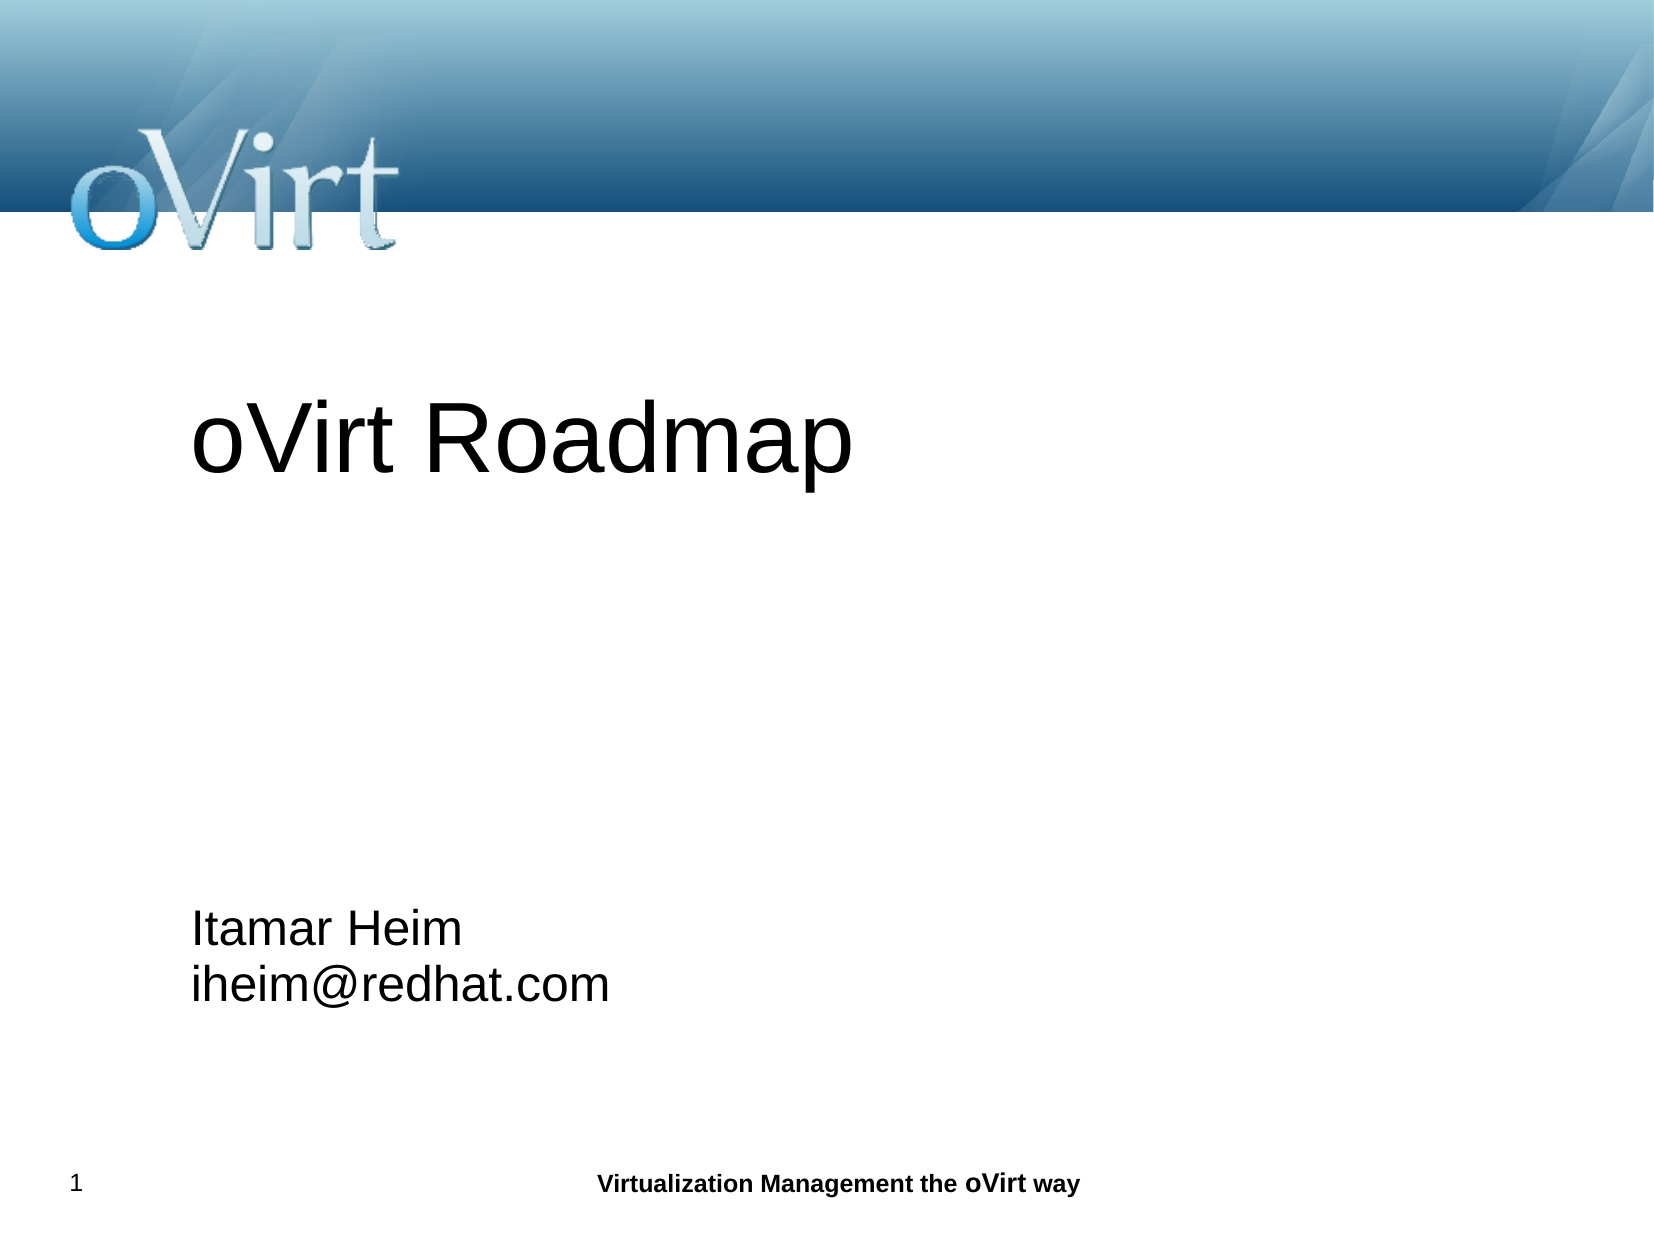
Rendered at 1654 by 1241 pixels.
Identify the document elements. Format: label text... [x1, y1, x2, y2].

picture [0, 0, 1654, 250]
text_box oVirt Roadmap [175, 374, 1549, 510]
text_box Itamar Heim iheim@redhat.com [176, 669, 1549, 1019]
